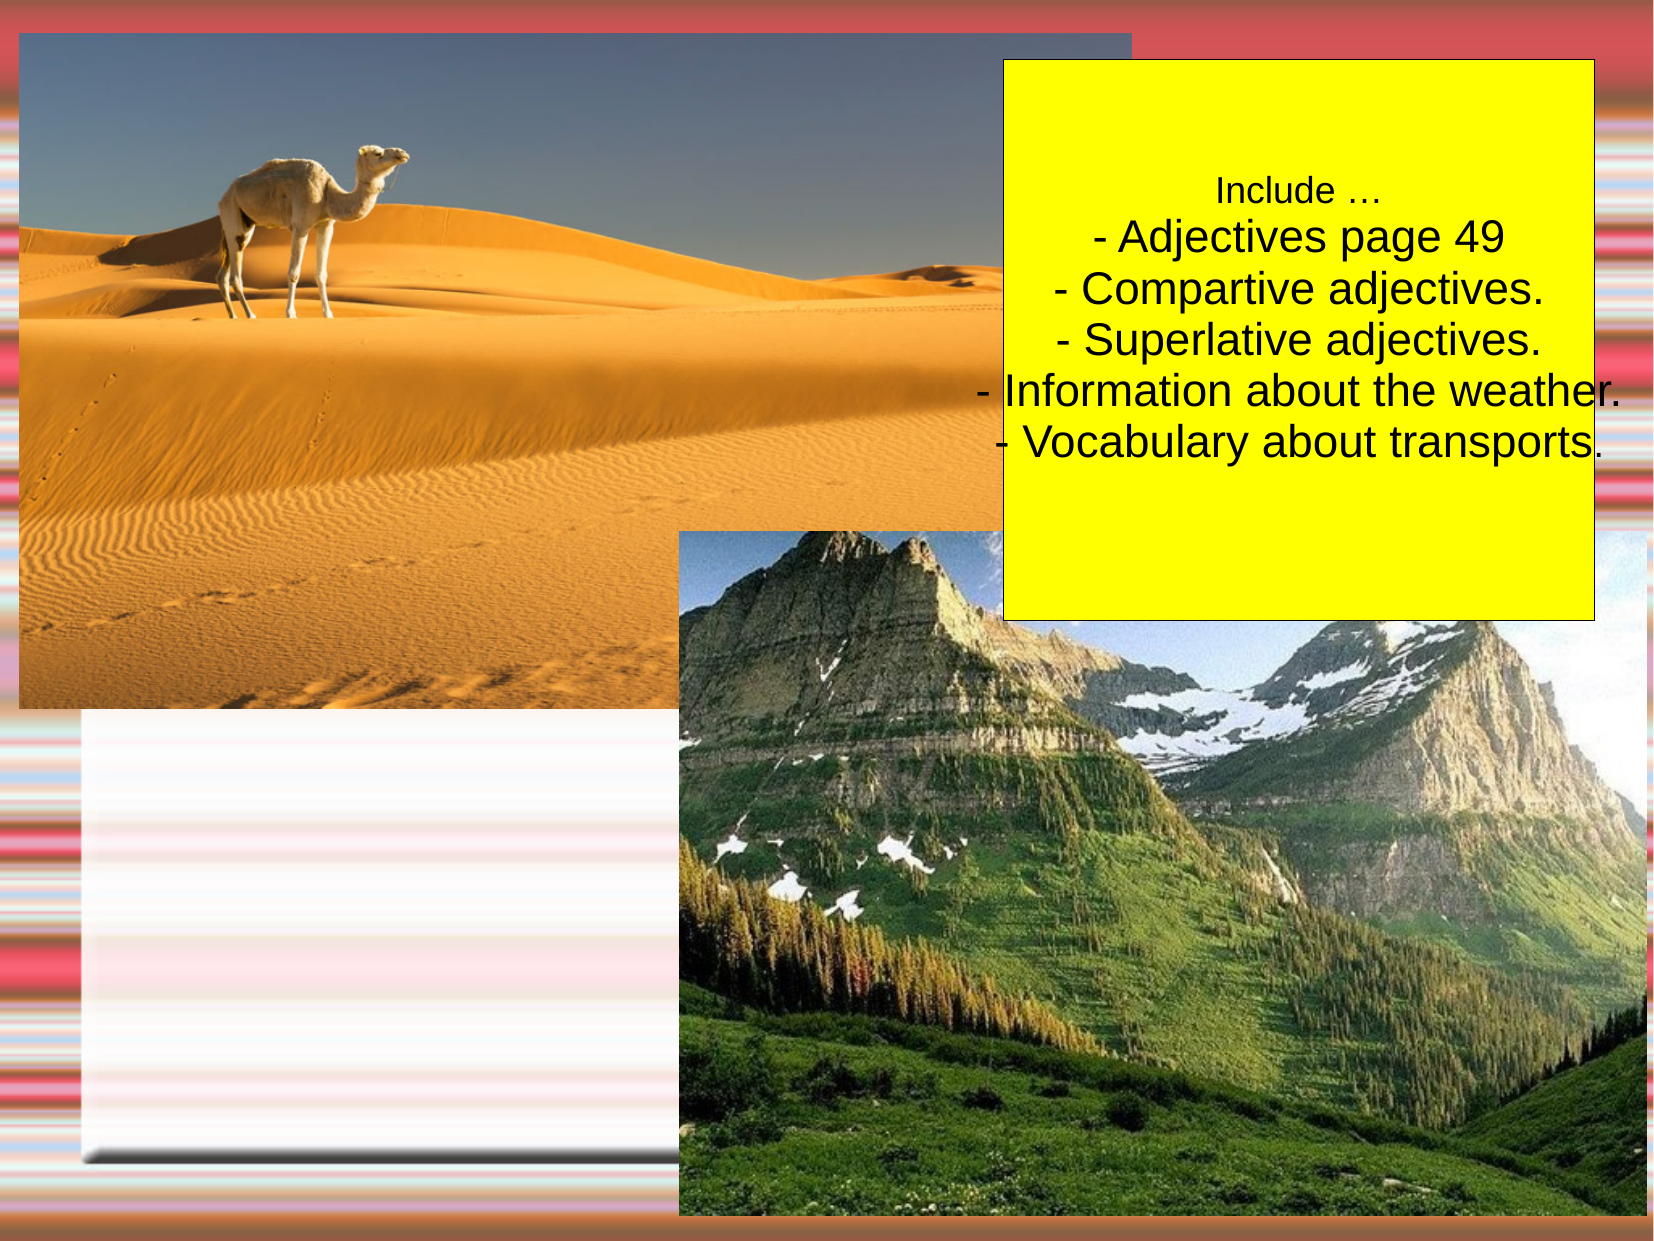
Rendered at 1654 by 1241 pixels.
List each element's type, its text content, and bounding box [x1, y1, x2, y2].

text_box Include … - Adjectives page 49 - Compartive adjectives. - Superlative adjectives. - Information about the weather. - Vocabulary about transports. [1003, 59, 1595, 621]
picture [0, 0, 1654, 1241]
